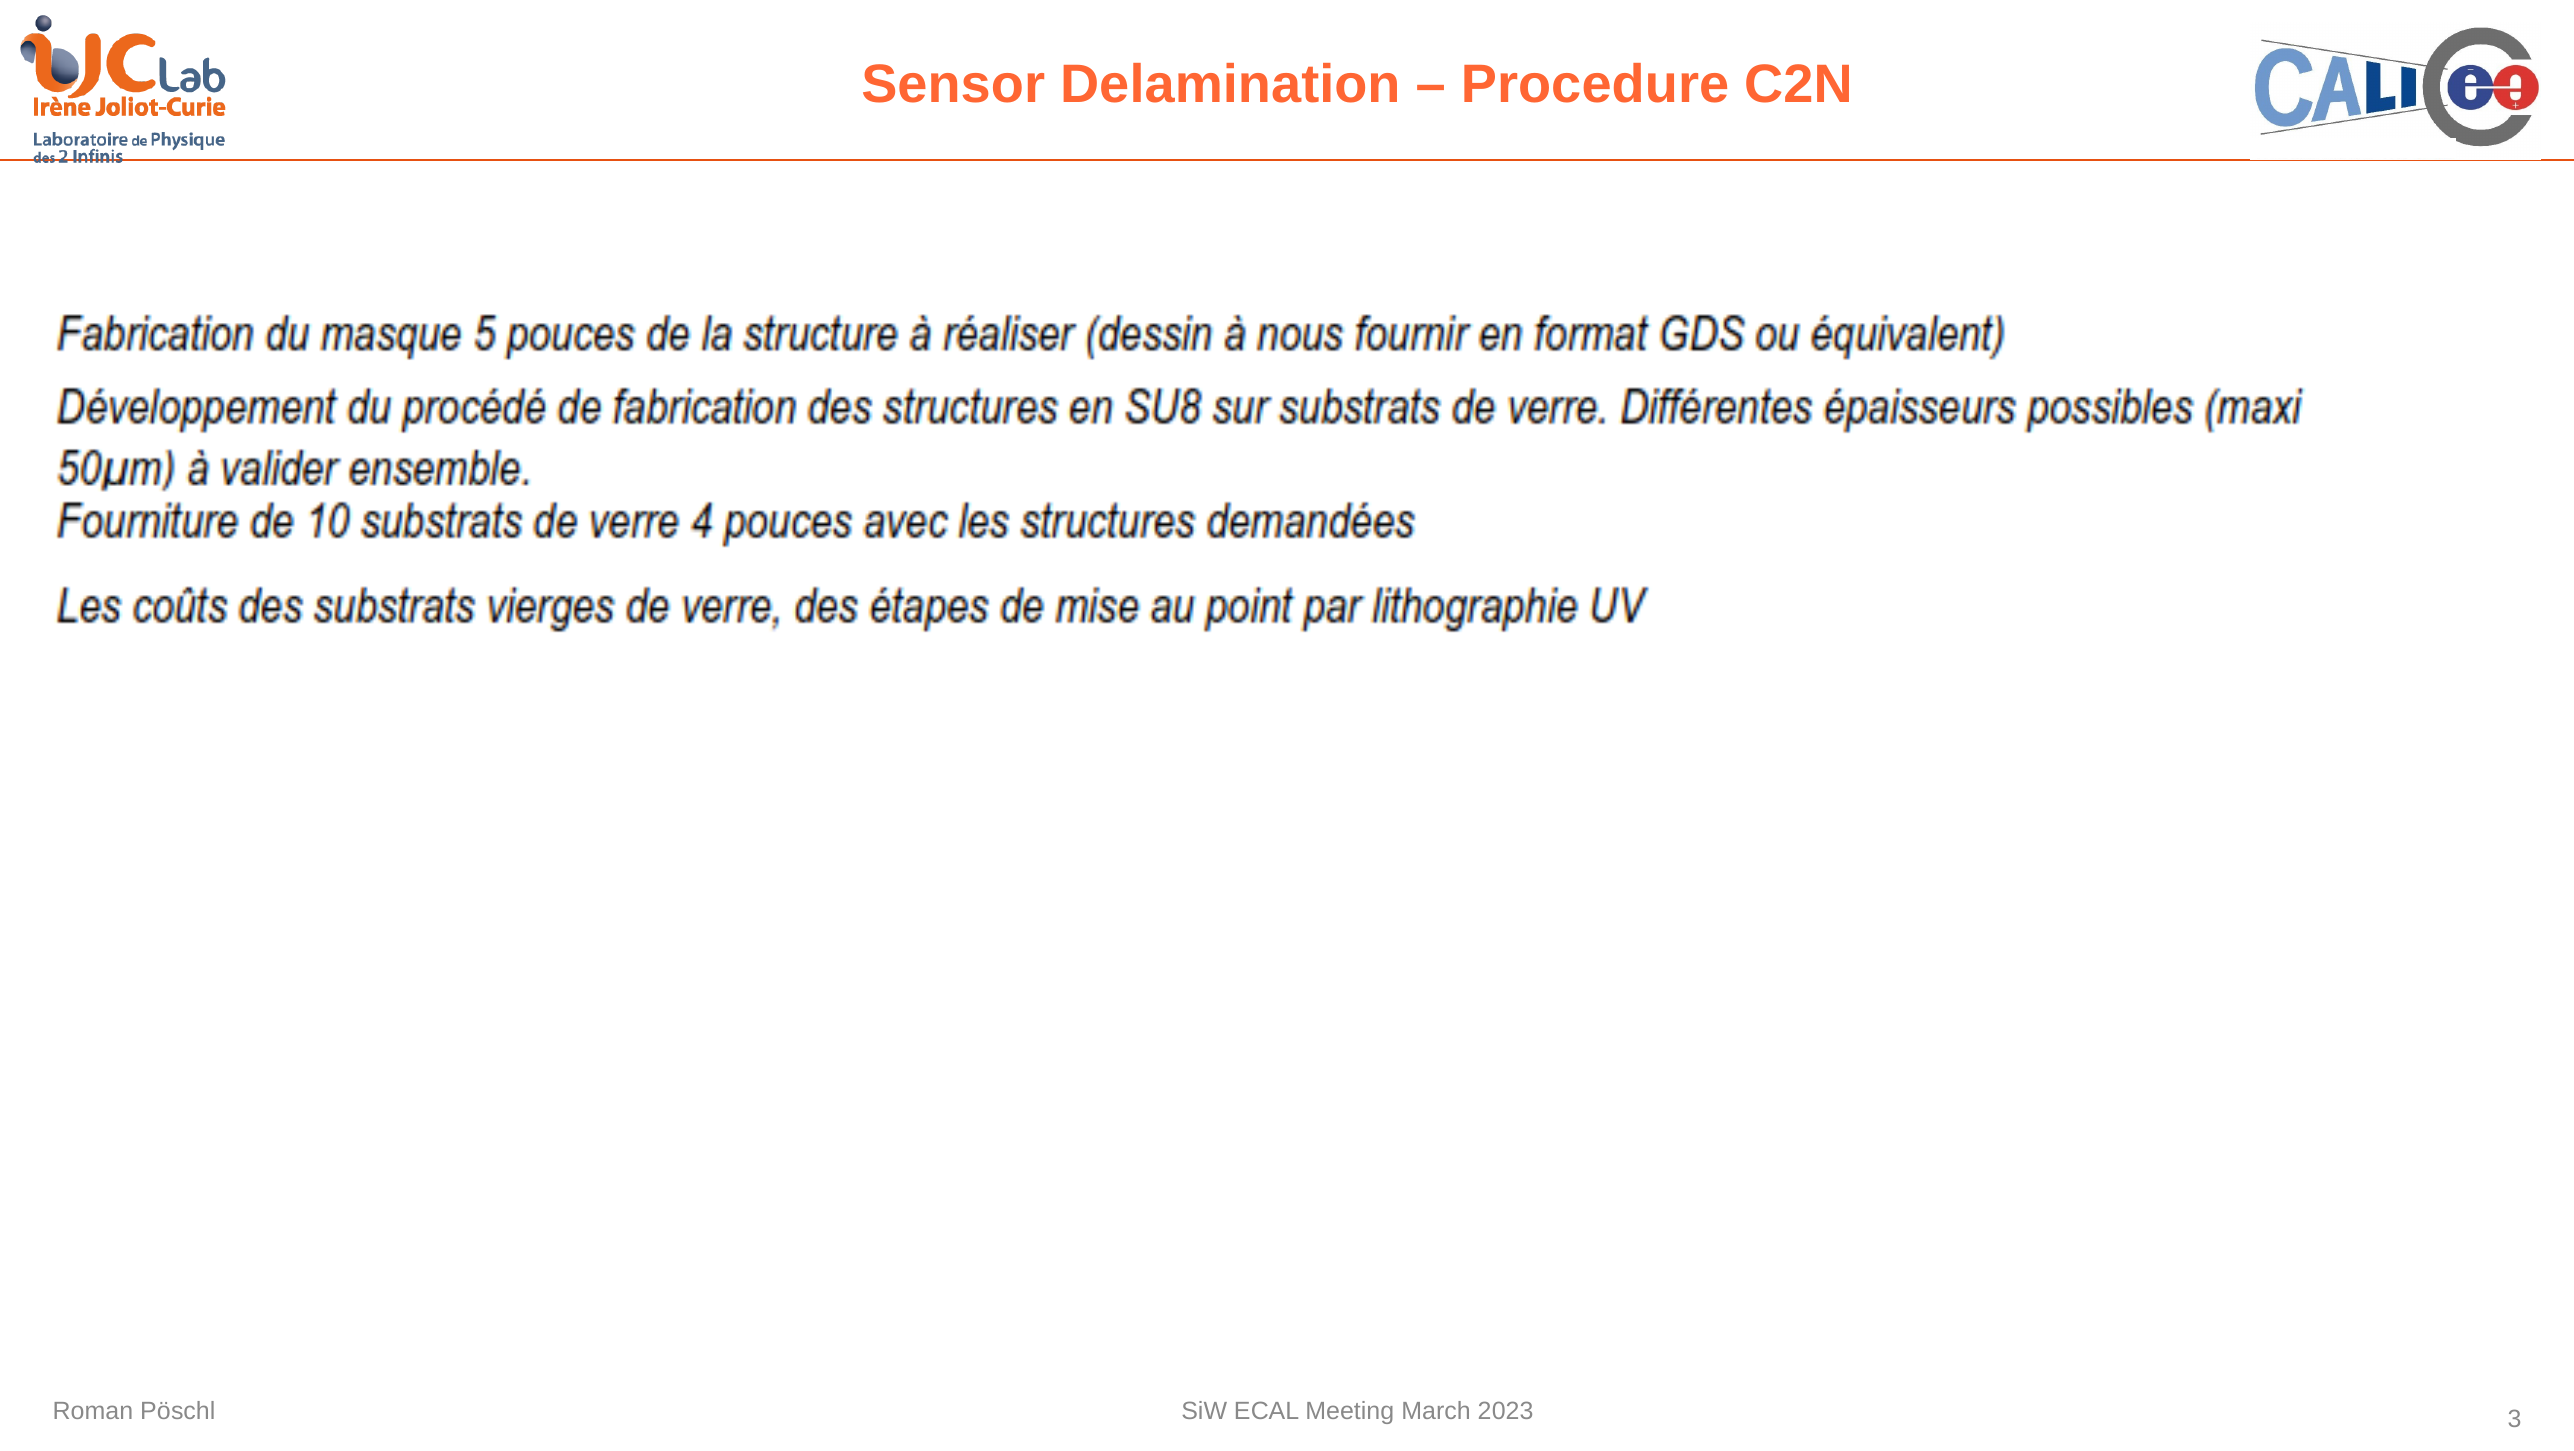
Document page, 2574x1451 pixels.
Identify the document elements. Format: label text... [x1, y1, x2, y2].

picture [2250, 22, 2541, 160]
picture [4, 0, 241, 178]
title Sensor Delamination – Procedure C2N [199, 34, 2517, 132]
picture [9, 284, 2548, 641]
